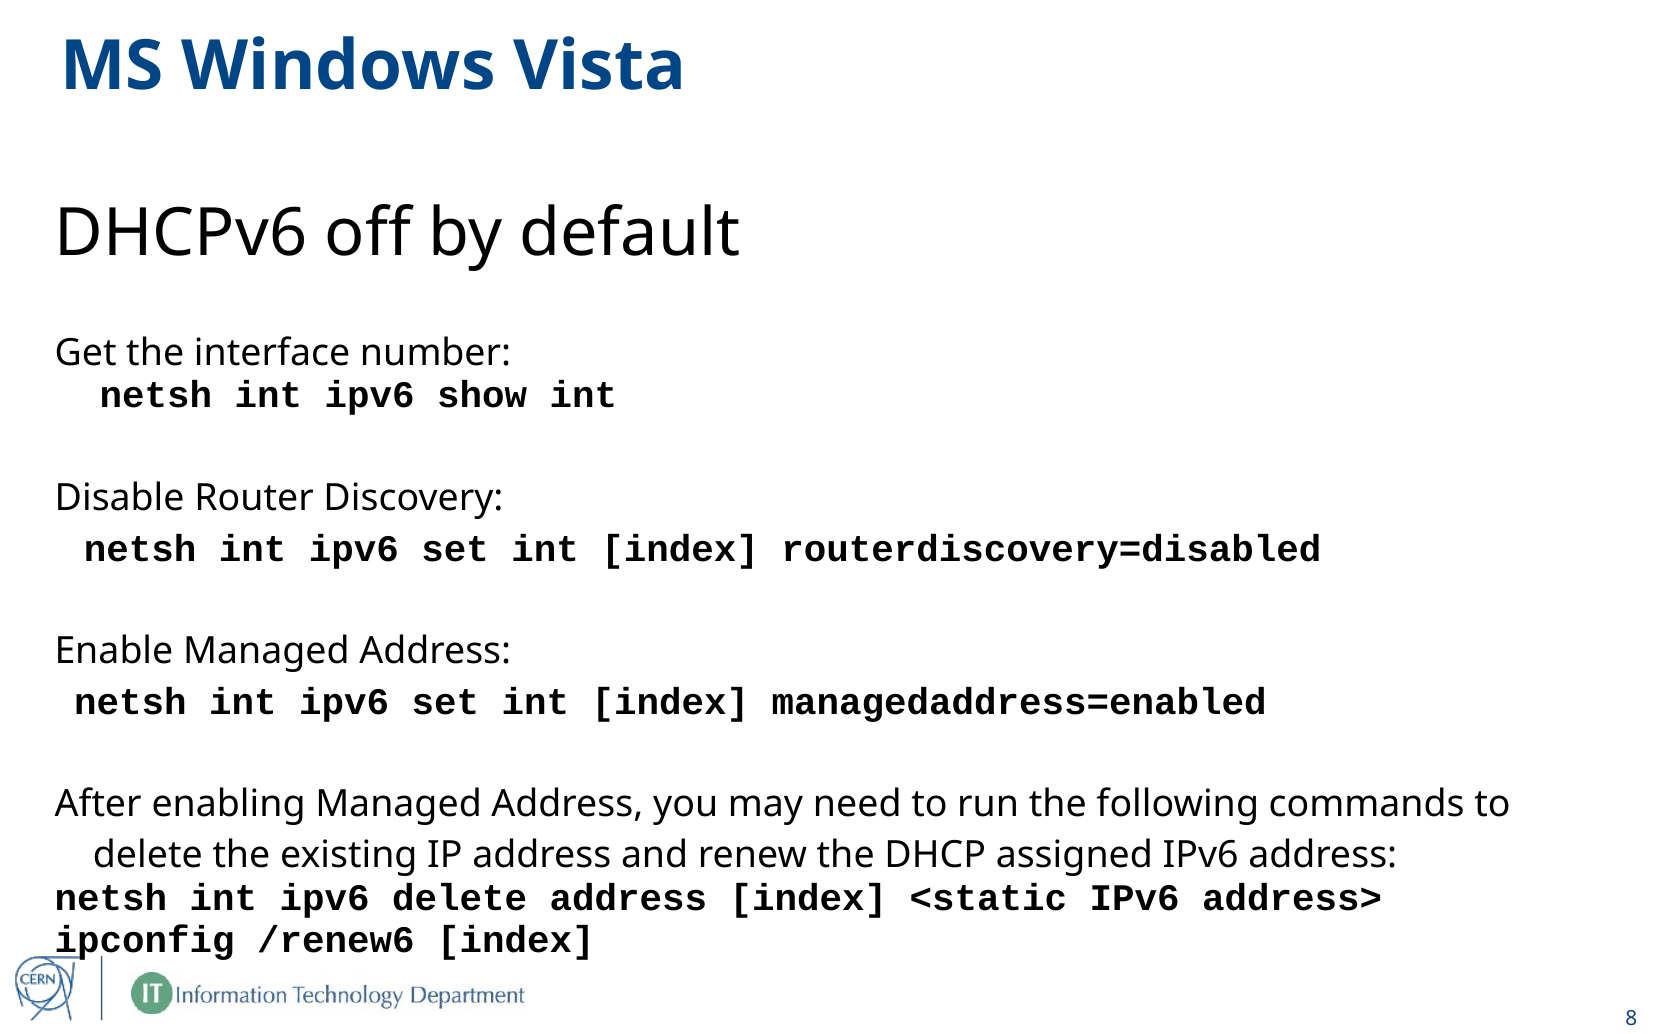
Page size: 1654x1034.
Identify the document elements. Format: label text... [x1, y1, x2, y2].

title MS Windows Vista [60, 0, 1528, 131]
text_box DHCPv6 off by default Get the interface number: netsh int ipv6 show int Disable Router Discovery: netsh int ipv6 set int [index] routerdiscovery=disabled Enable Managed Address: netsh int ipv6 set int [index] managedaddress=enabled After enabling Managed Address, you may need to run the following commands to delete the existing IP address and renew the DHCP assigned IPv6 address: netsh int ipv6 delete address [index] <static IPv6 address> ipconfig /renew6 [index] Disclaimer: not verified [38, 131, 1627, 1034]
picture [17, 985, 38, 1001]
picture [16, 988, 38, 1032]
